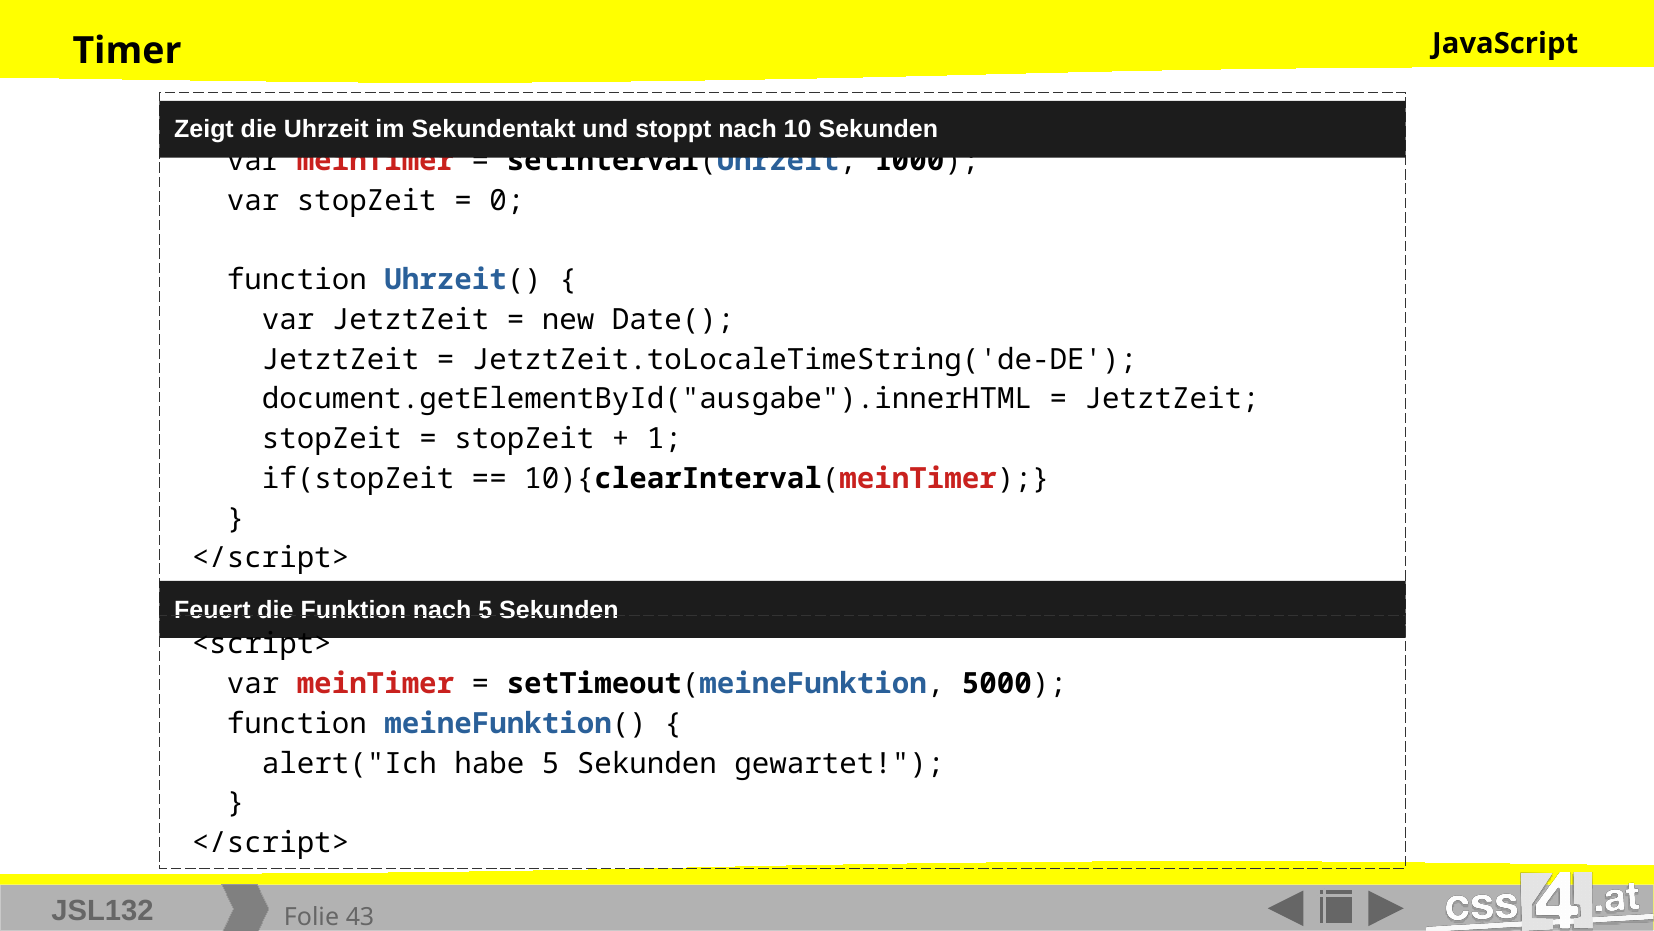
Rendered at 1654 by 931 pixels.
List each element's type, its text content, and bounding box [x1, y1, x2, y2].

text_box JSL132 [36, 886, 209, 931]
text_box Timer [57, 16, 469, 69]
text_box [0, 861, 1654, 931]
text_box <script> var meinTimer = setTimeout(meineFunktion, 5000); function meineFunktion() { alert("Ich habe 5 Sekunden gewartet!"); } </script> [159, 633, 1406, 851]
text_box Folie <Foliennummer> [269, 891, 542, 931]
text_box [0, 0, 1654, 83]
text_box JavaScript [1417, 15, 1607, 60]
picture [1426, 872, 1654, 931]
text_box Feuert die Funktion nach 5 Sekunden [159, 580, 1406, 633]
text_box <script> var meinTimer = setInterval(Uhrzeit, 1000); var stopZeit = 0; function Uhrzeit() { var JetztZeit = new Date(); JetztZeit = JetztZeit.toLocaleTimeString('de-DE'); document.getElementById("ausgabe").innerHTML = JetztZeit; stopZeit = stopZeit + 1; if(stopZeit == 10){clearInterval(meinTimer);} } </script> <p id="ausgabe"></p> [159, 158, 1406, 562]
text_box Zeigt die Uhrzeit im Sekundentakt und stoppt nach 10 Sekunden [159, 100, 1406, 158]
